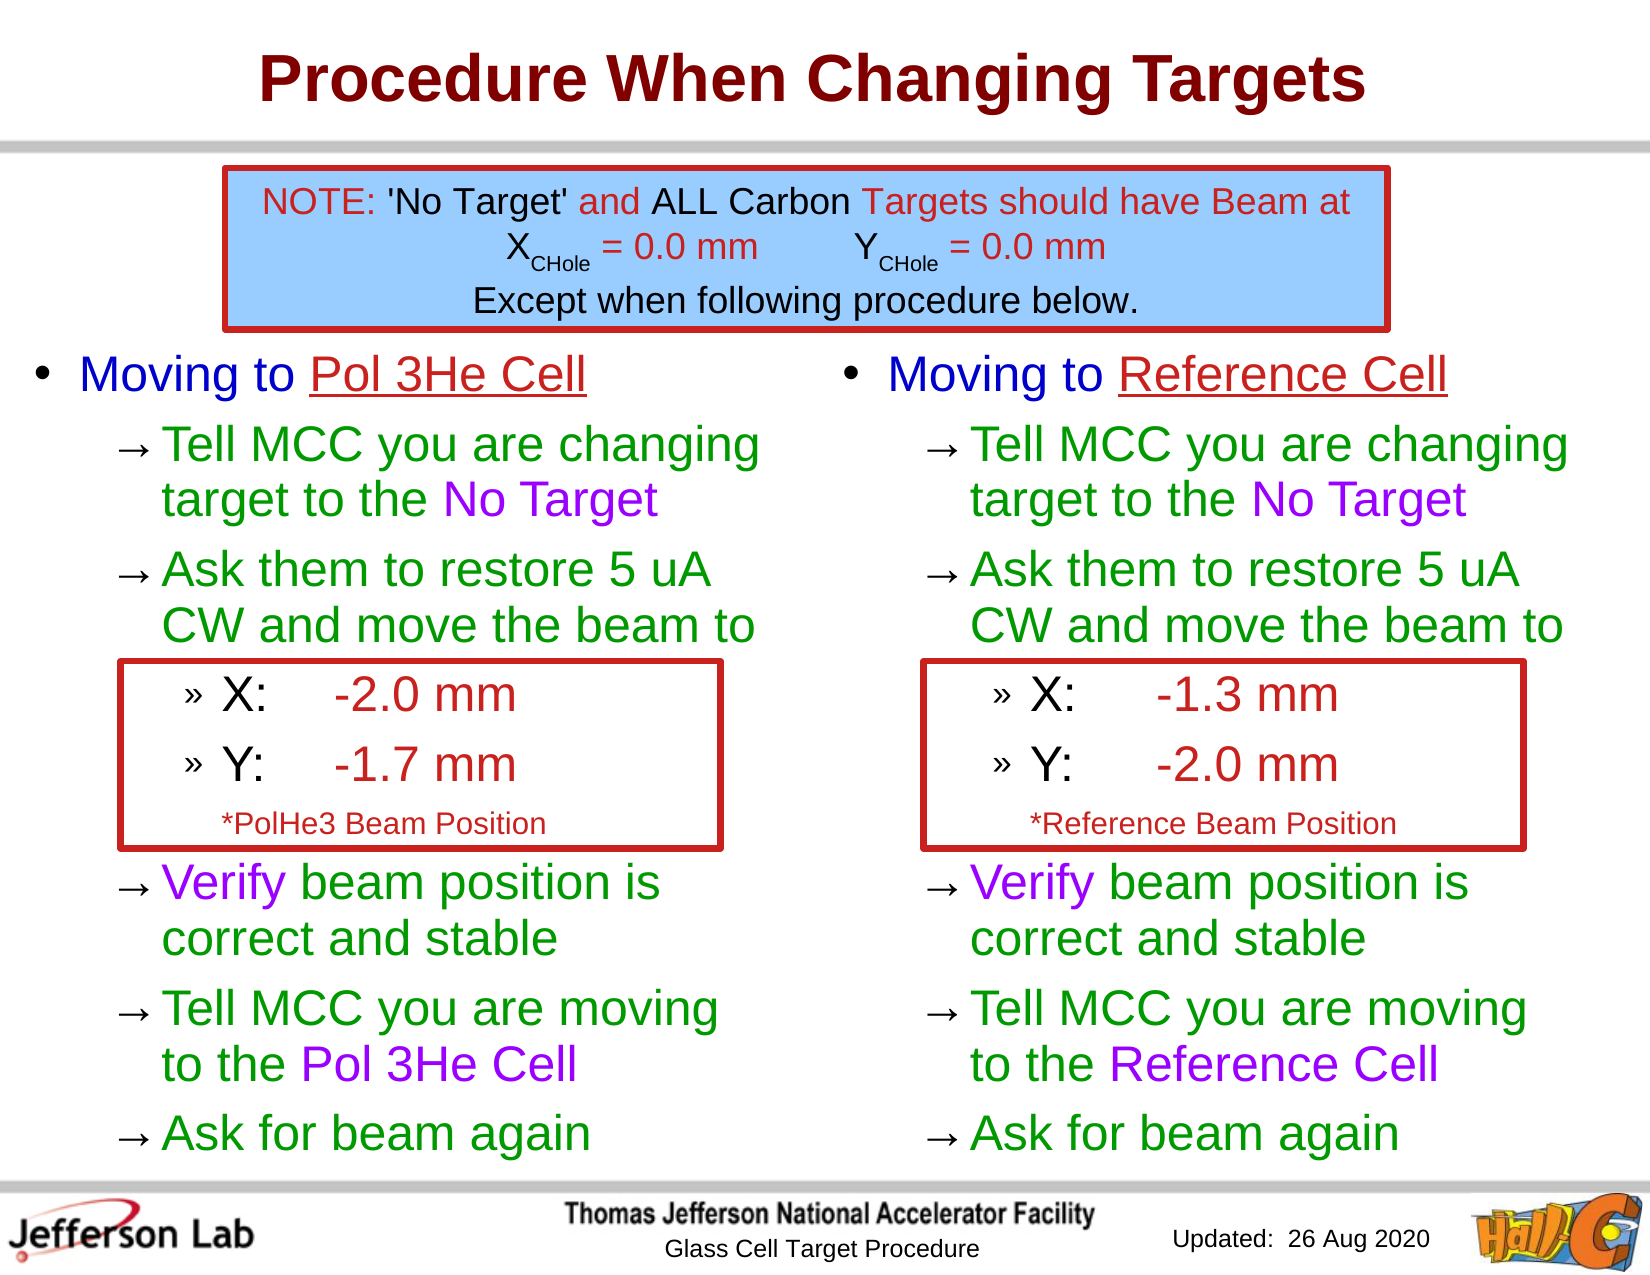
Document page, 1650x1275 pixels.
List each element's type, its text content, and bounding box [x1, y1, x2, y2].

list Moving to Reference Cell Tell MCC you are changing target to the No Target Ask them to restore 5 uA CW and move the beam to X: -1.3 mm Y: -2.0 mm *Reference Beam Position Verify beam position is correct and stable Tell MCC you are moving to the Reference Cell Ask for beam again [842, 346, 1576, 1275]
text_box Updated: 26 Aug 2020 [1170, 1200, 1433, 1275]
list Moving to Pol 3He Cell Tell MCC you are changing target to the No Target Ask them to restore 5 uA CW and move the beam to X: -2.0 mm Y: -1.7 mm *PolHe3 Beam Position Verify beam position is correct and stable Tell MCC you are moving to the Pol 3He Cell Ask for beam again [33, 346, 767, 1275]
title Procedure When Changing Targets [112, 8, 1515, 151]
picture [0, 0, 1650, 1275]
text_box NOTE: 'No Target' and ALL Carbon Targets should have Beam at XCHole = 0.0 mm YCHole = 0.0 mm Except when following procedure below. [224, 167, 1388, 330]
